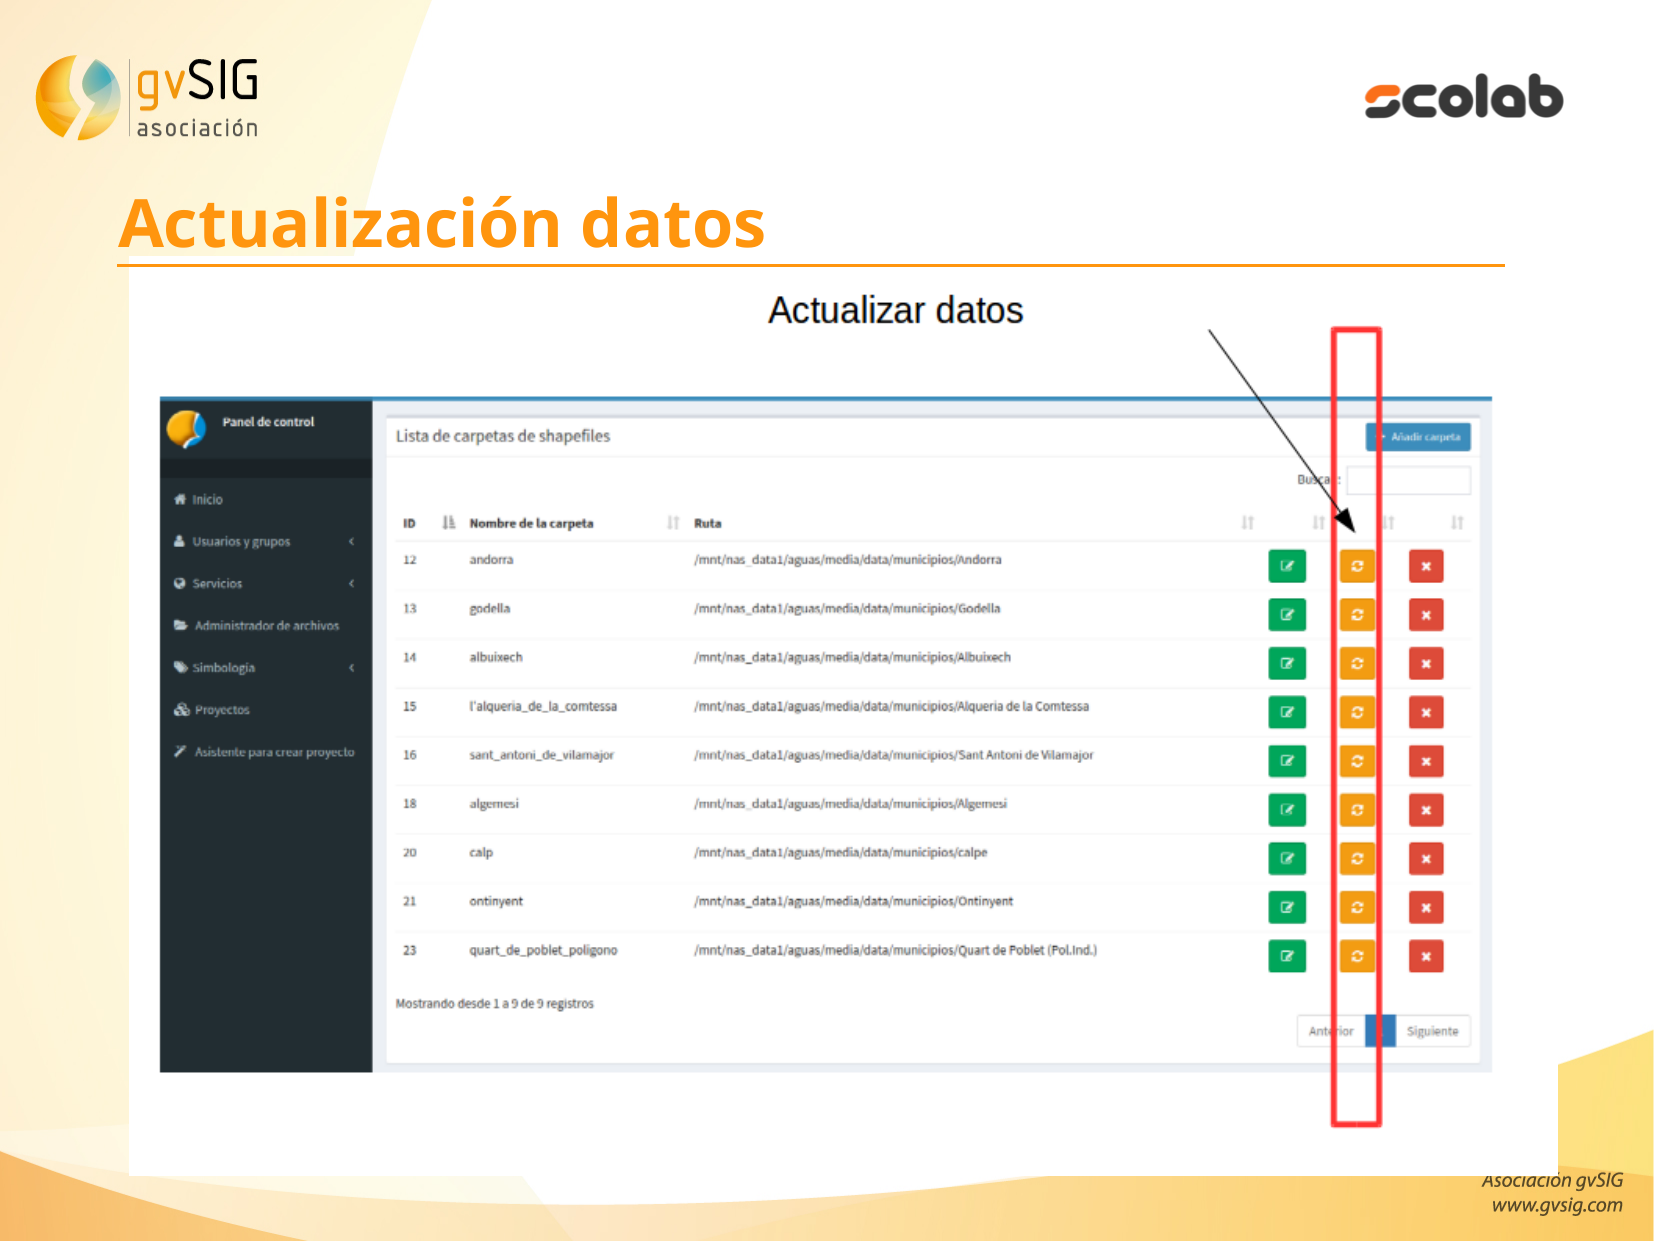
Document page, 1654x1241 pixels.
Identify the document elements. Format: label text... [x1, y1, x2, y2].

title Actualización datos [118, 117, 1607, 325]
title Actualización datos [118, 267, 129, 325]
picture [0, 0, 1654, 1241]
